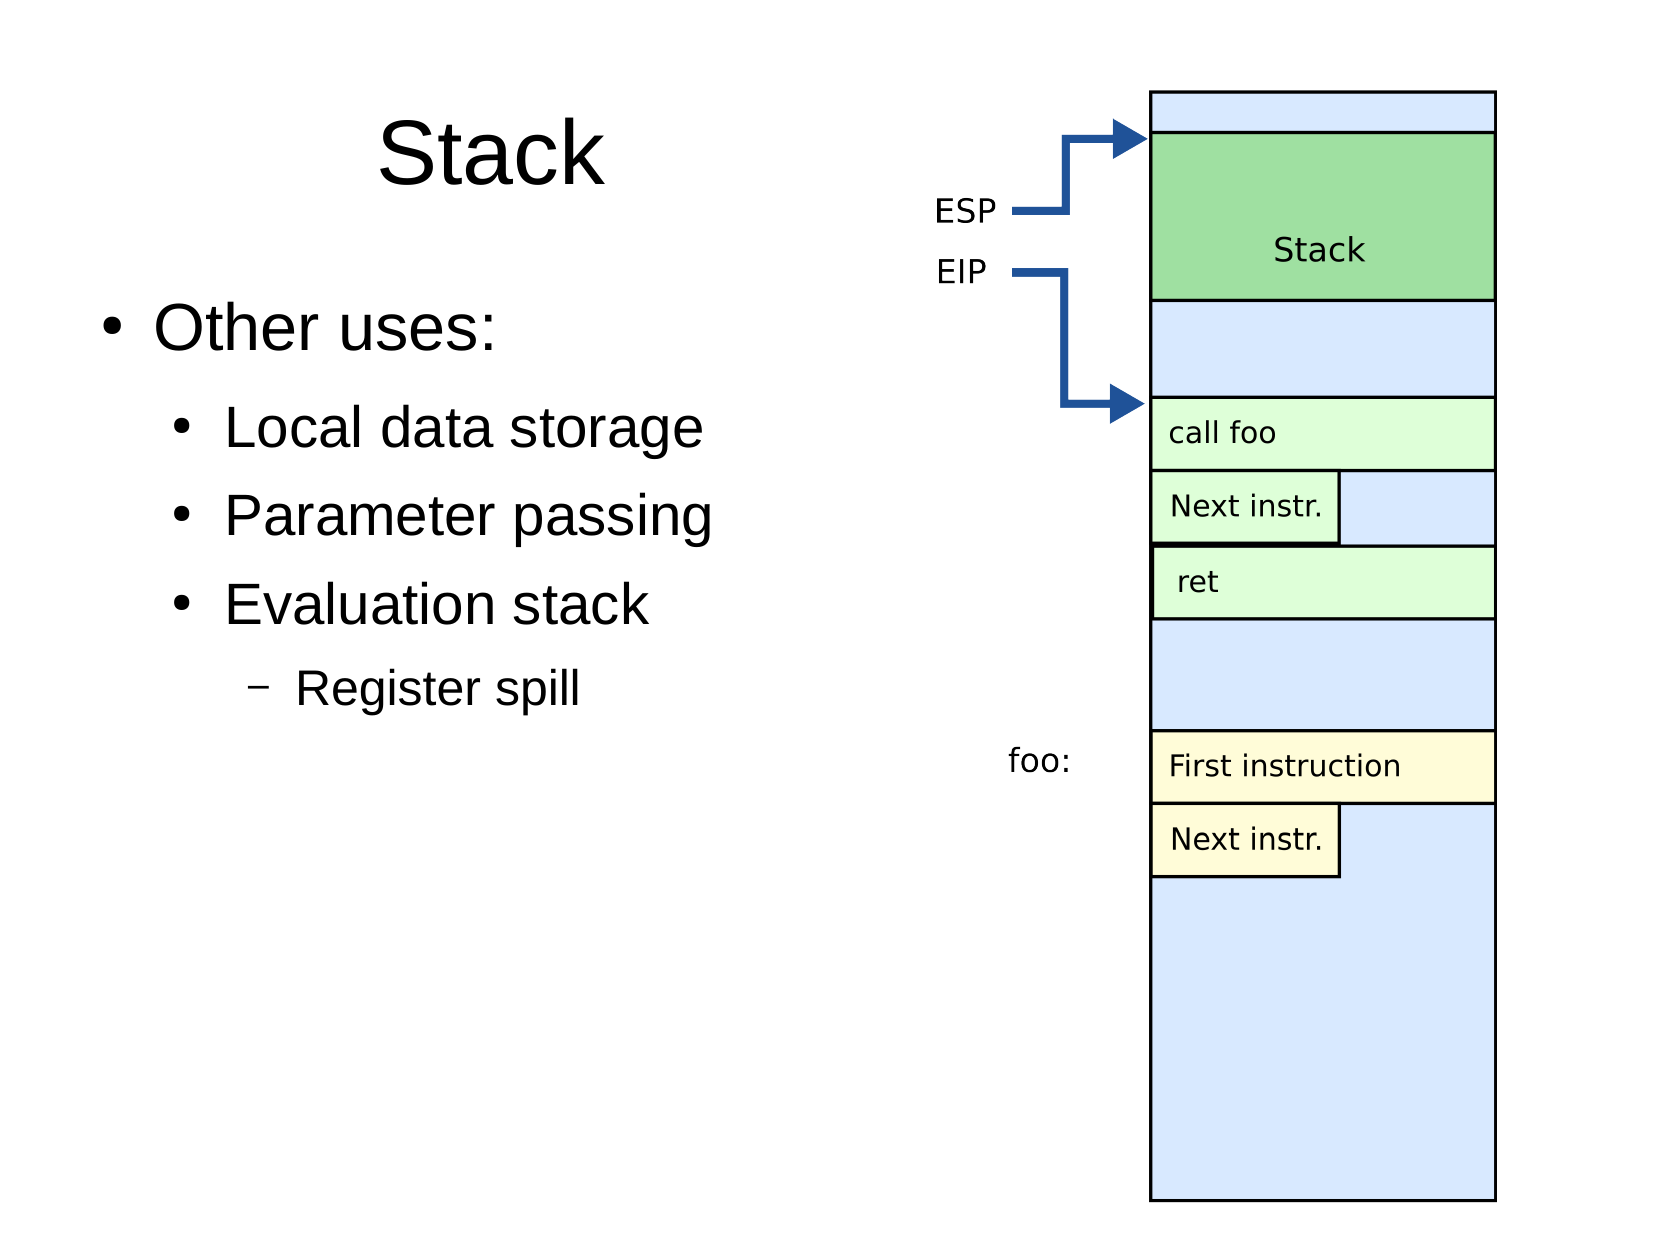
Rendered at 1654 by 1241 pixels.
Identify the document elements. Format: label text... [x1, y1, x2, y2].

picture [937, 80, 1497, 1212]
list Other uses: Local data storage Parameter passing Evaluation stack Register spill [82, 290, 901, 1010]
title Stack [82, 49, 901, 257]
